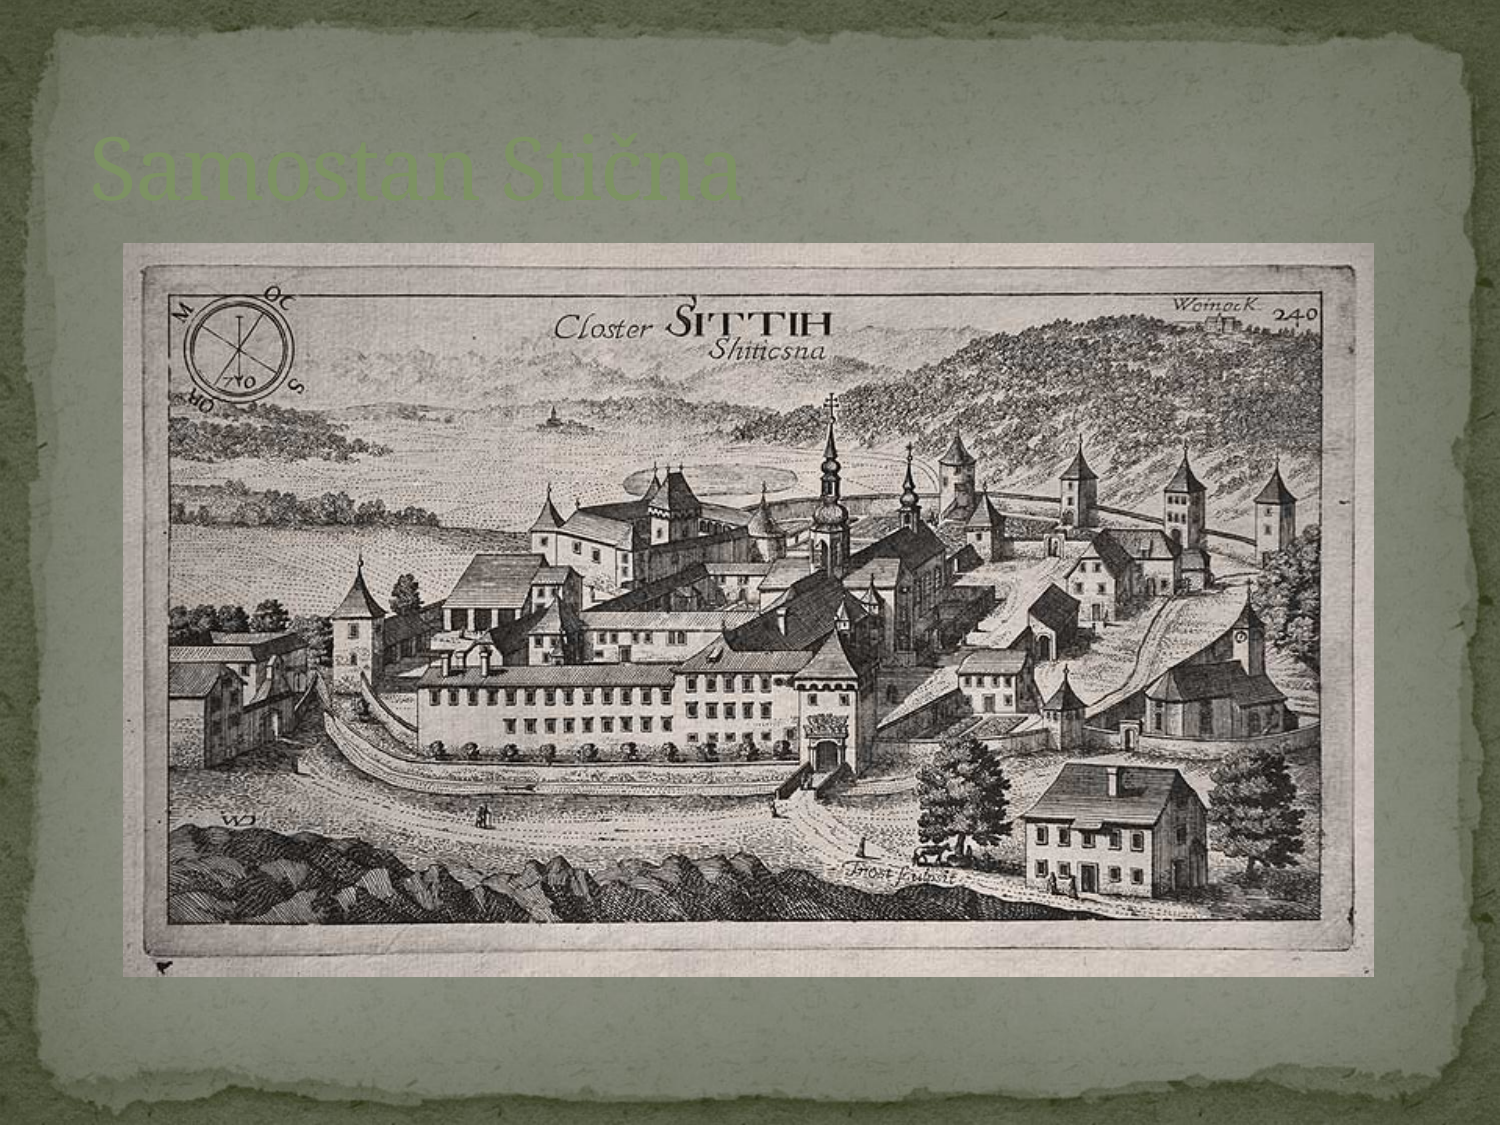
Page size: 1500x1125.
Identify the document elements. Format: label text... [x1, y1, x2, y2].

picture [0, 0, 1500, 1125]
title Samostan Stična [75, 24, 1425, 225]
